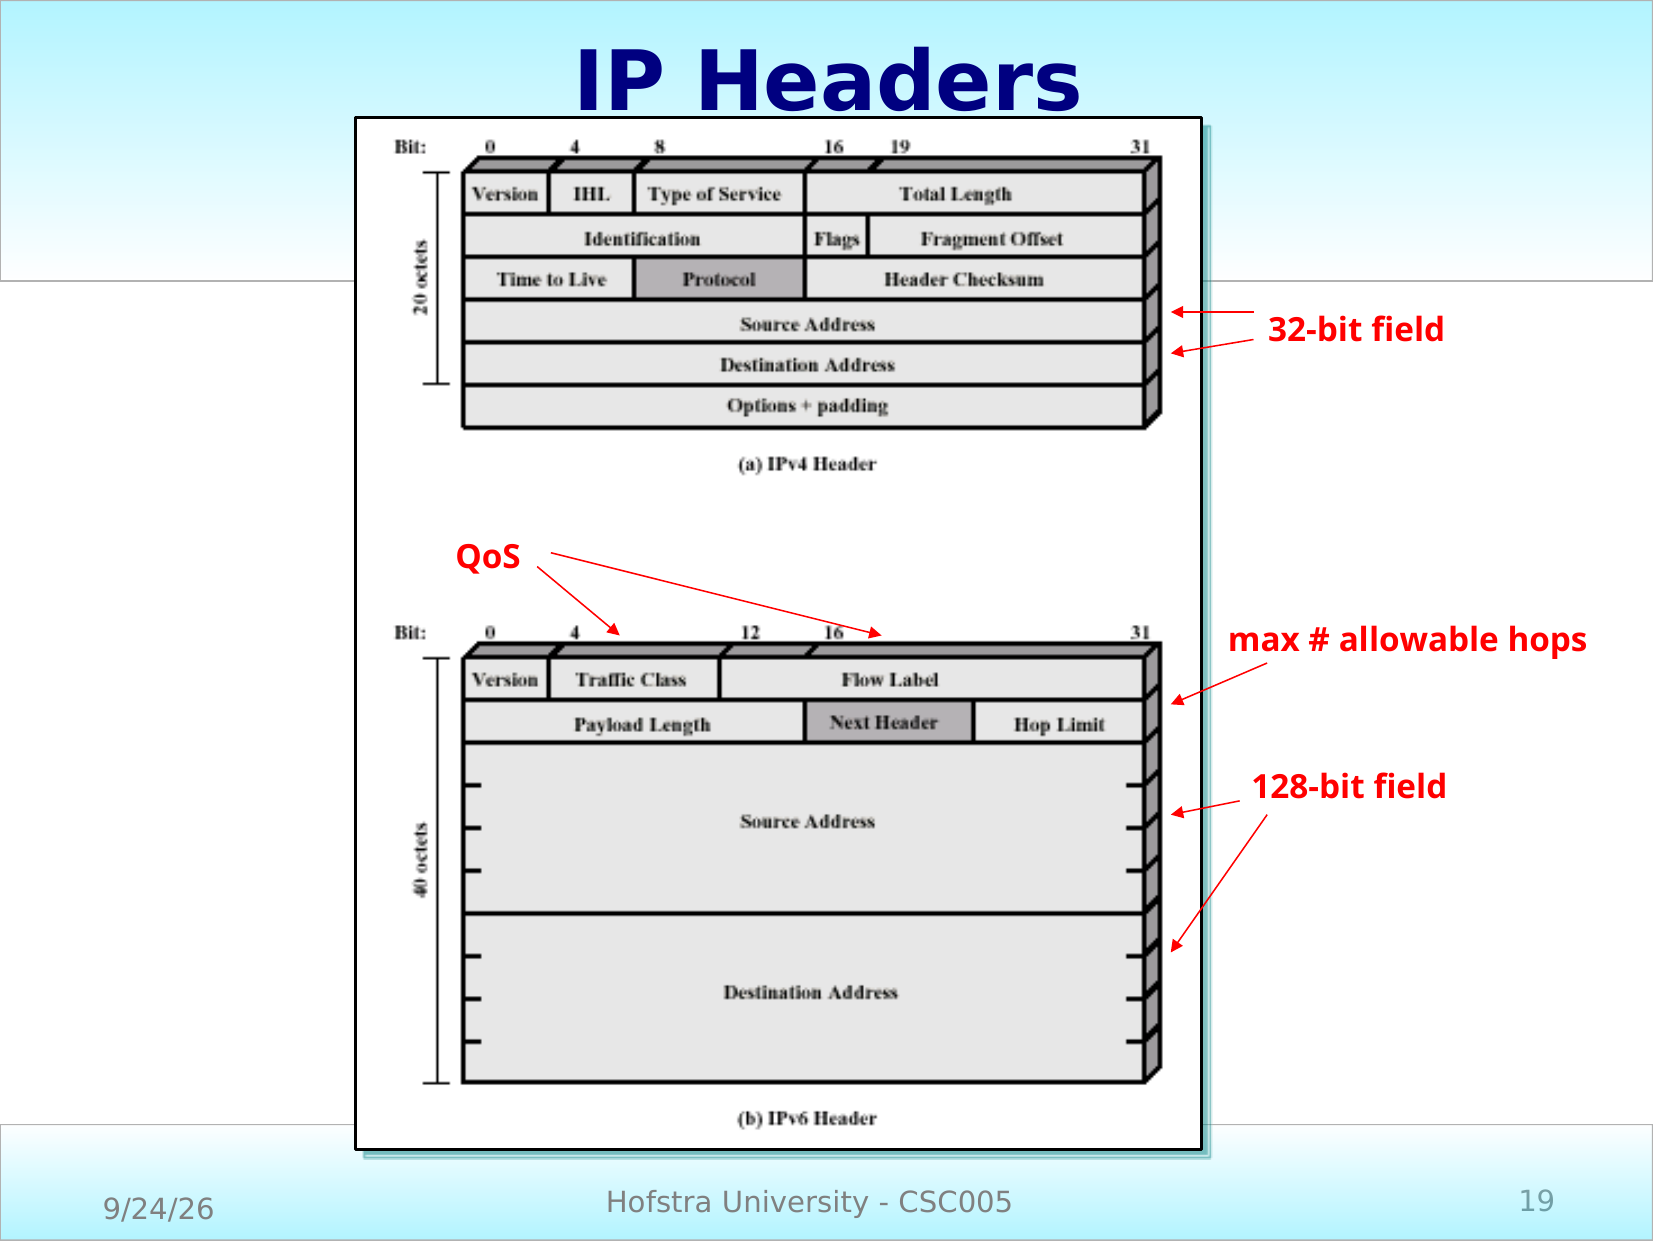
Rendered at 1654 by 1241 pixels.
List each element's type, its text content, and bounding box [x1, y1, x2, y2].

picture [356, 118, 1201, 1148]
text_box 32-bit field [1253, 298, 1461, 359]
text_box QoS [440, 525, 536, 586]
text_box max # allowable hops [1213, 607, 1603, 669]
text_box 128-bit field [1236, 755, 1463, 817]
title IP Headers [123, 0, 1533, 139]
